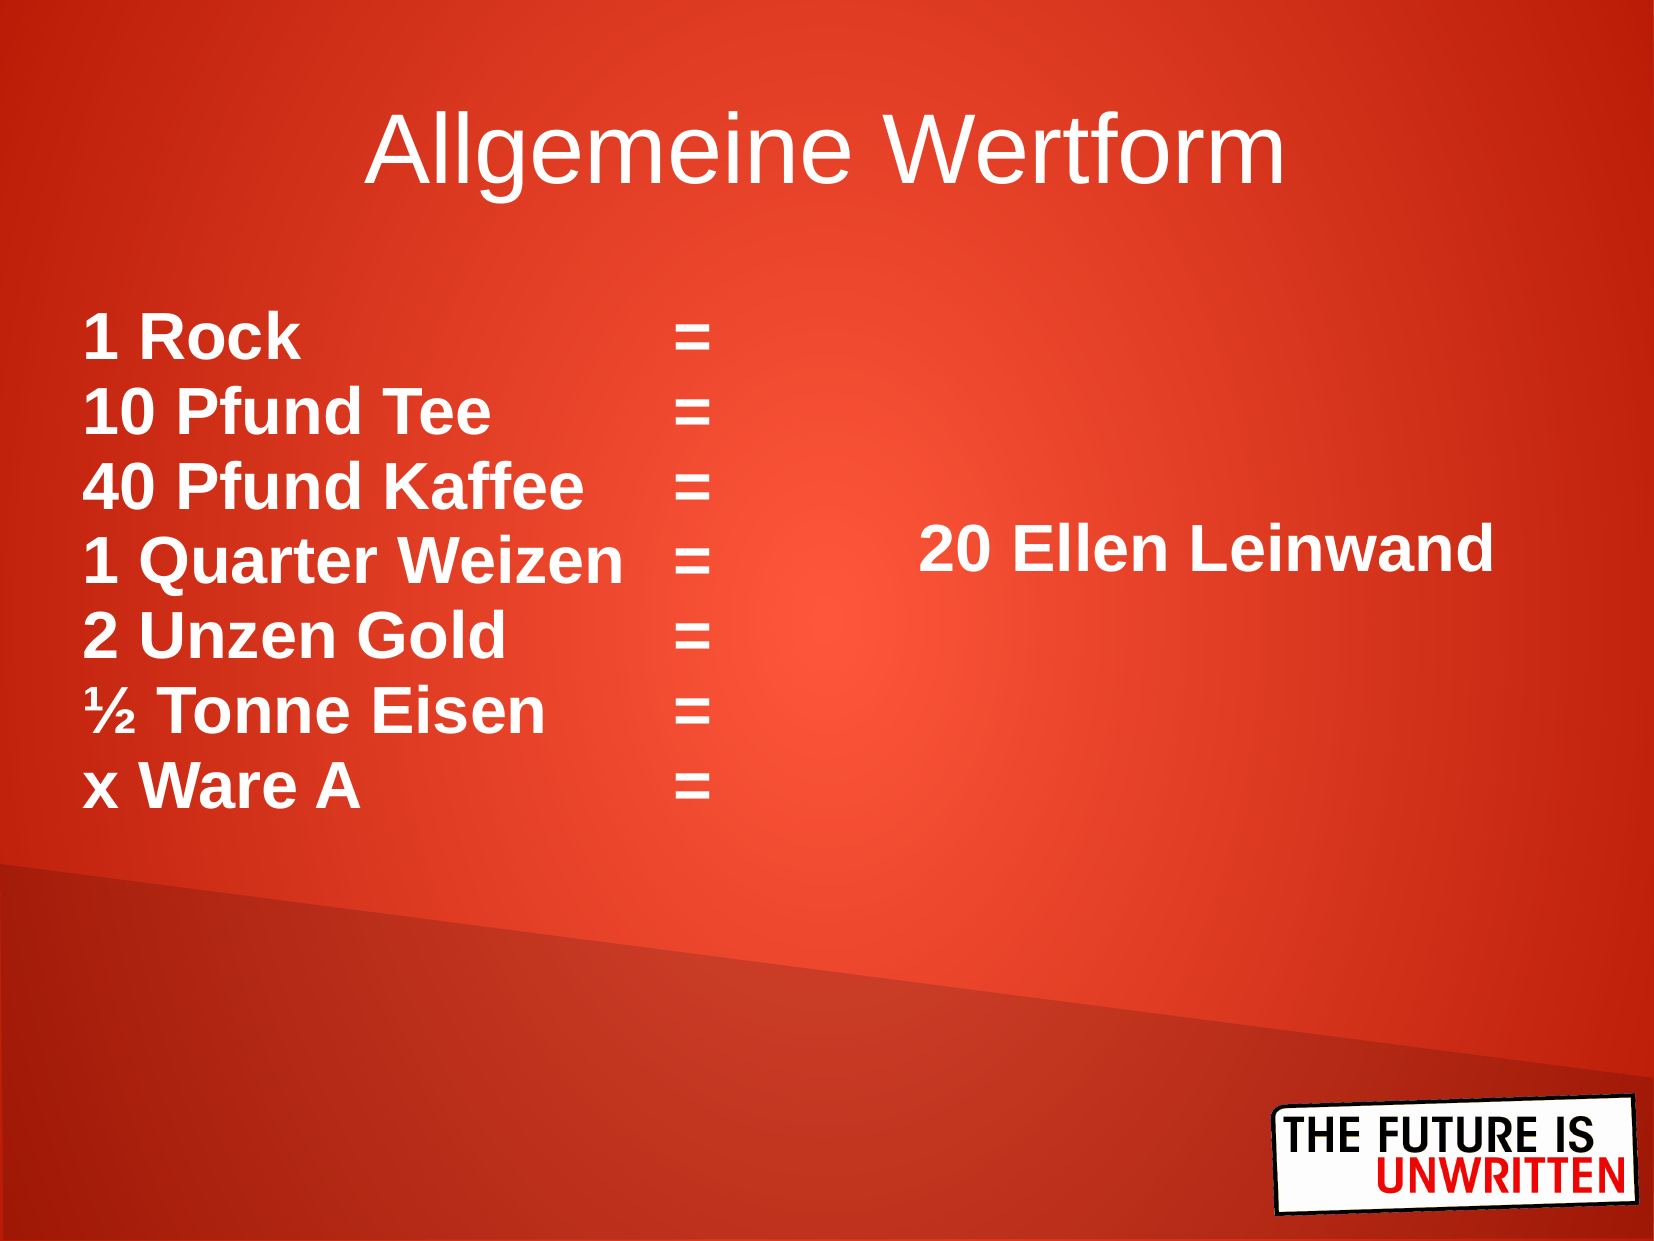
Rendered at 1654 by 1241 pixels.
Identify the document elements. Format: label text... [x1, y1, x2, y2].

subtitle 1 Rock = 10 Pfund Tee = 40 Pfund Kaffee = 1 Quarter Weizen = 2 Unzen Gold = ½ Tonne Eisen = x Ware A = [82, 299, 768, 857]
title Allgemeine Wertform [82, 47, 1571, 252]
picture [1269, 1092, 1640, 1217]
text_box 20 Ellen Leinwand [904, 503, 1513, 650]
